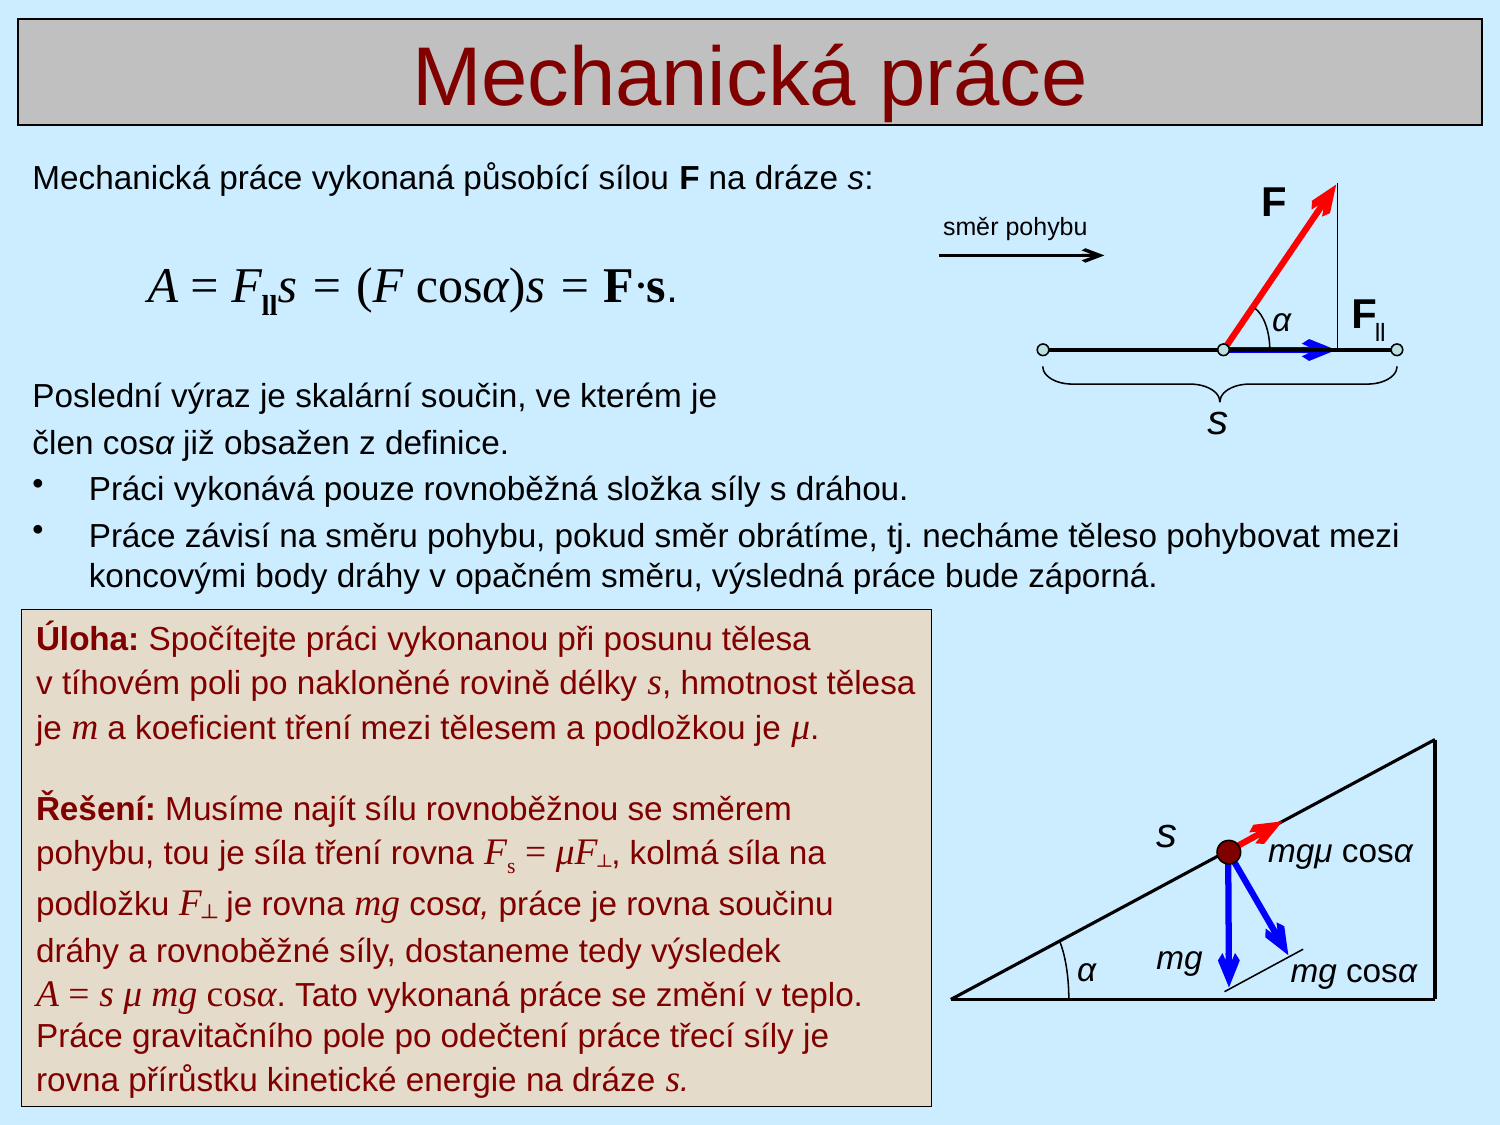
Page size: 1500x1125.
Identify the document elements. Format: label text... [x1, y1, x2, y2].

text_box směr pohybu [915, 203, 1117, 248]
text_box mg [1139, 928, 1220, 984]
text_box α [1045, 940, 1128, 996]
text_box mgμ cosα [1246, 822, 1435, 877]
text_box F [1246, 167, 1302, 233]
text_box Mechanická práce vykonaná působící sílou F na dráze s: A = Flls = (F cosα)s = F∙s. Poslední výraz je skalární součin, ve kterém je člen cosα již obsažen z definice. Práci vykonává pouze rovnoběžná složka síly s dráhou. Práce závisí na směru pohybu, pokud směr obrátíme, tj. necháme těleso pohybovat mezi koncovými body dráhy v opačném směru, výsledná práce bude záporná. [17, 148, 1459, 598]
text_box [1217, 343, 1230, 356]
text_box mg cosα [1259, 941, 1449, 997]
text_box [1037, 343, 1049, 356]
text_box Úloha: Spočítejte práci vykonanou při posunu tělesa v tíhovém poli po nakloněné rovině délky s, hmotnost tělesa je m a koeficient tření mezi tělesem a podložkou je μ. Řešení: Musíme najít sílu rovnoběžnou se směrem pohybu, tou je síla tření rovna Fs = μF┴, kolmá síla na podložku F┴ je rovna mg cosα, práce je rovna součinu dráhy a rovnoběžné síly, dostaneme tedy výsledek A = s μ mg cosα. Tato vykonaná práce se změní v teplo. Práce gravitačního pole po odečtení práce třecí síly je rovna přírůstku kinetické energie na dráze s. [21, 609, 932, 1107]
text_box s [1191, 385, 1245, 451]
text_box Mechanická práce [17, 18, 1483, 126]
text_box ll [1352, 309, 1409, 355]
text_box α [1246, 291, 1317, 346]
text_box F [1338, 279, 1393, 344]
text_box s [1139, 798, 1194, 864]
text_box [1391, 343, 1403, 356]
text_box [1217, 840, 1241, 865]
